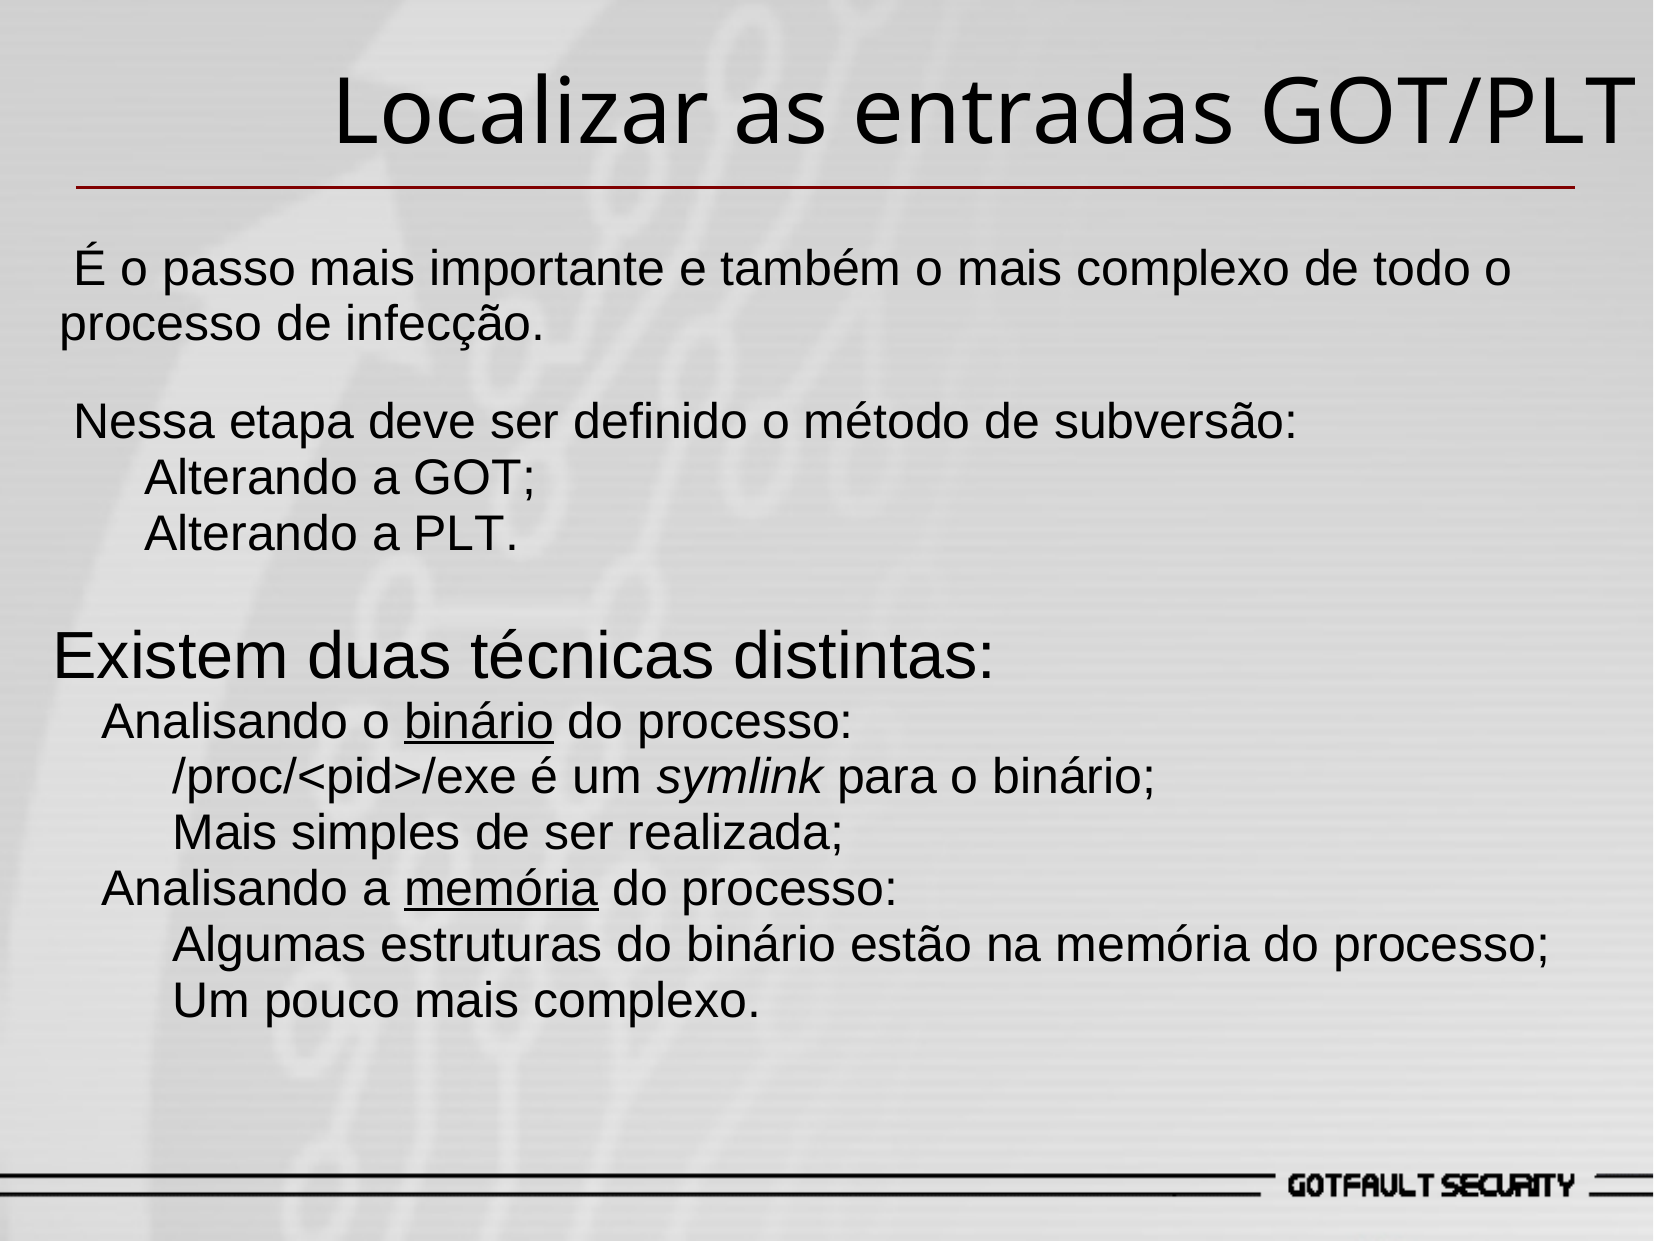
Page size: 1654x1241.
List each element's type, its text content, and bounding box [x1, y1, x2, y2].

text_box É o passo mais importante e também o mais complexo de todo o processo de infecção. [45, 232, 1591, 372]
picture [0, 0, 1654, 1241]
text_box Nessa etapa deve ser definido o método de subversão: Alterando a GOT; Alterando a PLT. [45, 386, 1591, 587]
text_box Existem duas técnicas distintas: Analisando o binário do processo: /proc/<pid>/exe é um symlink para o binário; Mais simples de ser realizada; Analisando a memória do processo: Algumas estruturas do binário estão na memória do processo; Um pouco mais complexo. [37, 610, 1613, 1083]
text_box Localizar as entradas GOT/PLT [15, 37, 1653, 196]
